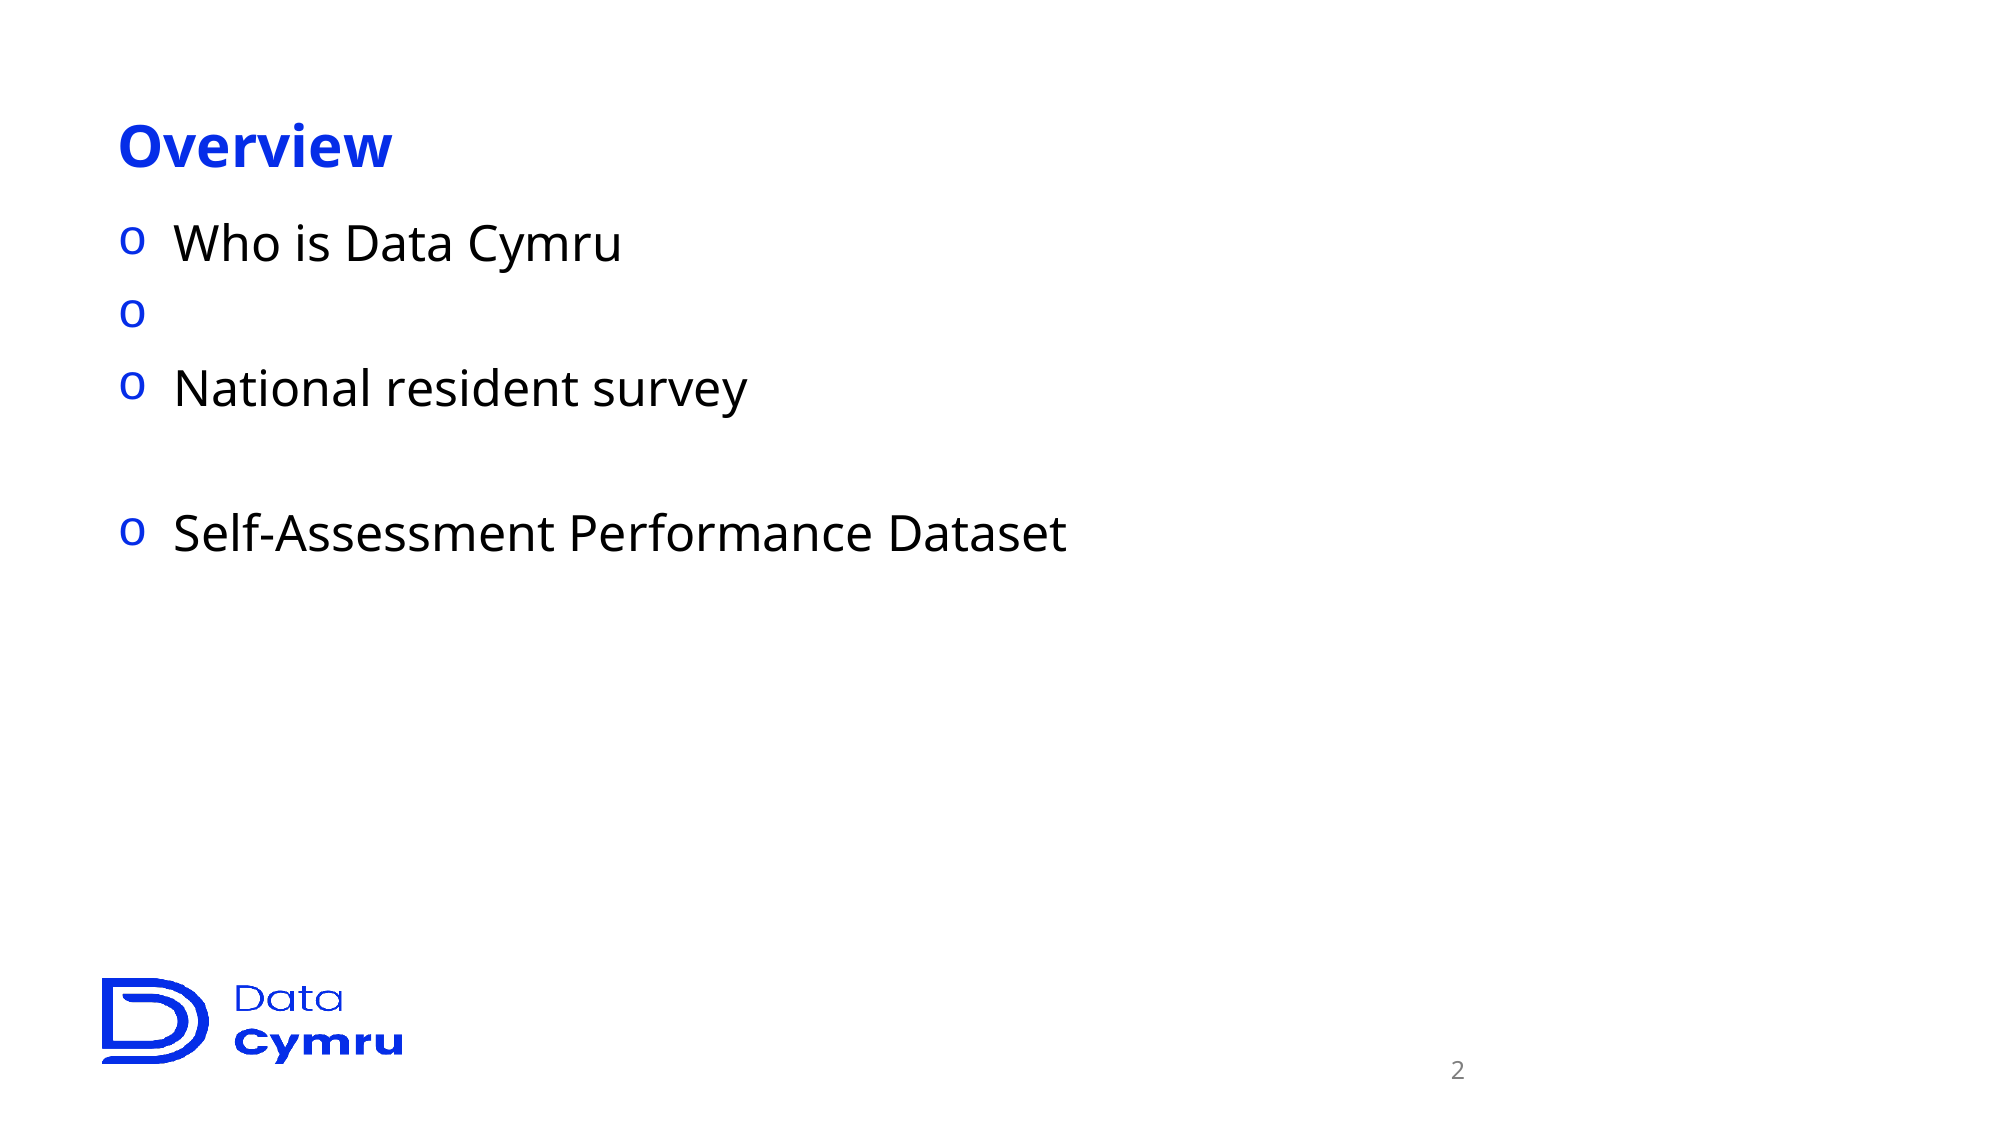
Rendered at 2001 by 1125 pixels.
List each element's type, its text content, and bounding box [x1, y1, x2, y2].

title Overview [101, 101, 1900, 228]
text_box 2 [1435, 1046, 1903, 1083]
list Who is Data Cymru National resident survey Self-Assessment Performance Dataset [102, 203, 1903, 941]
